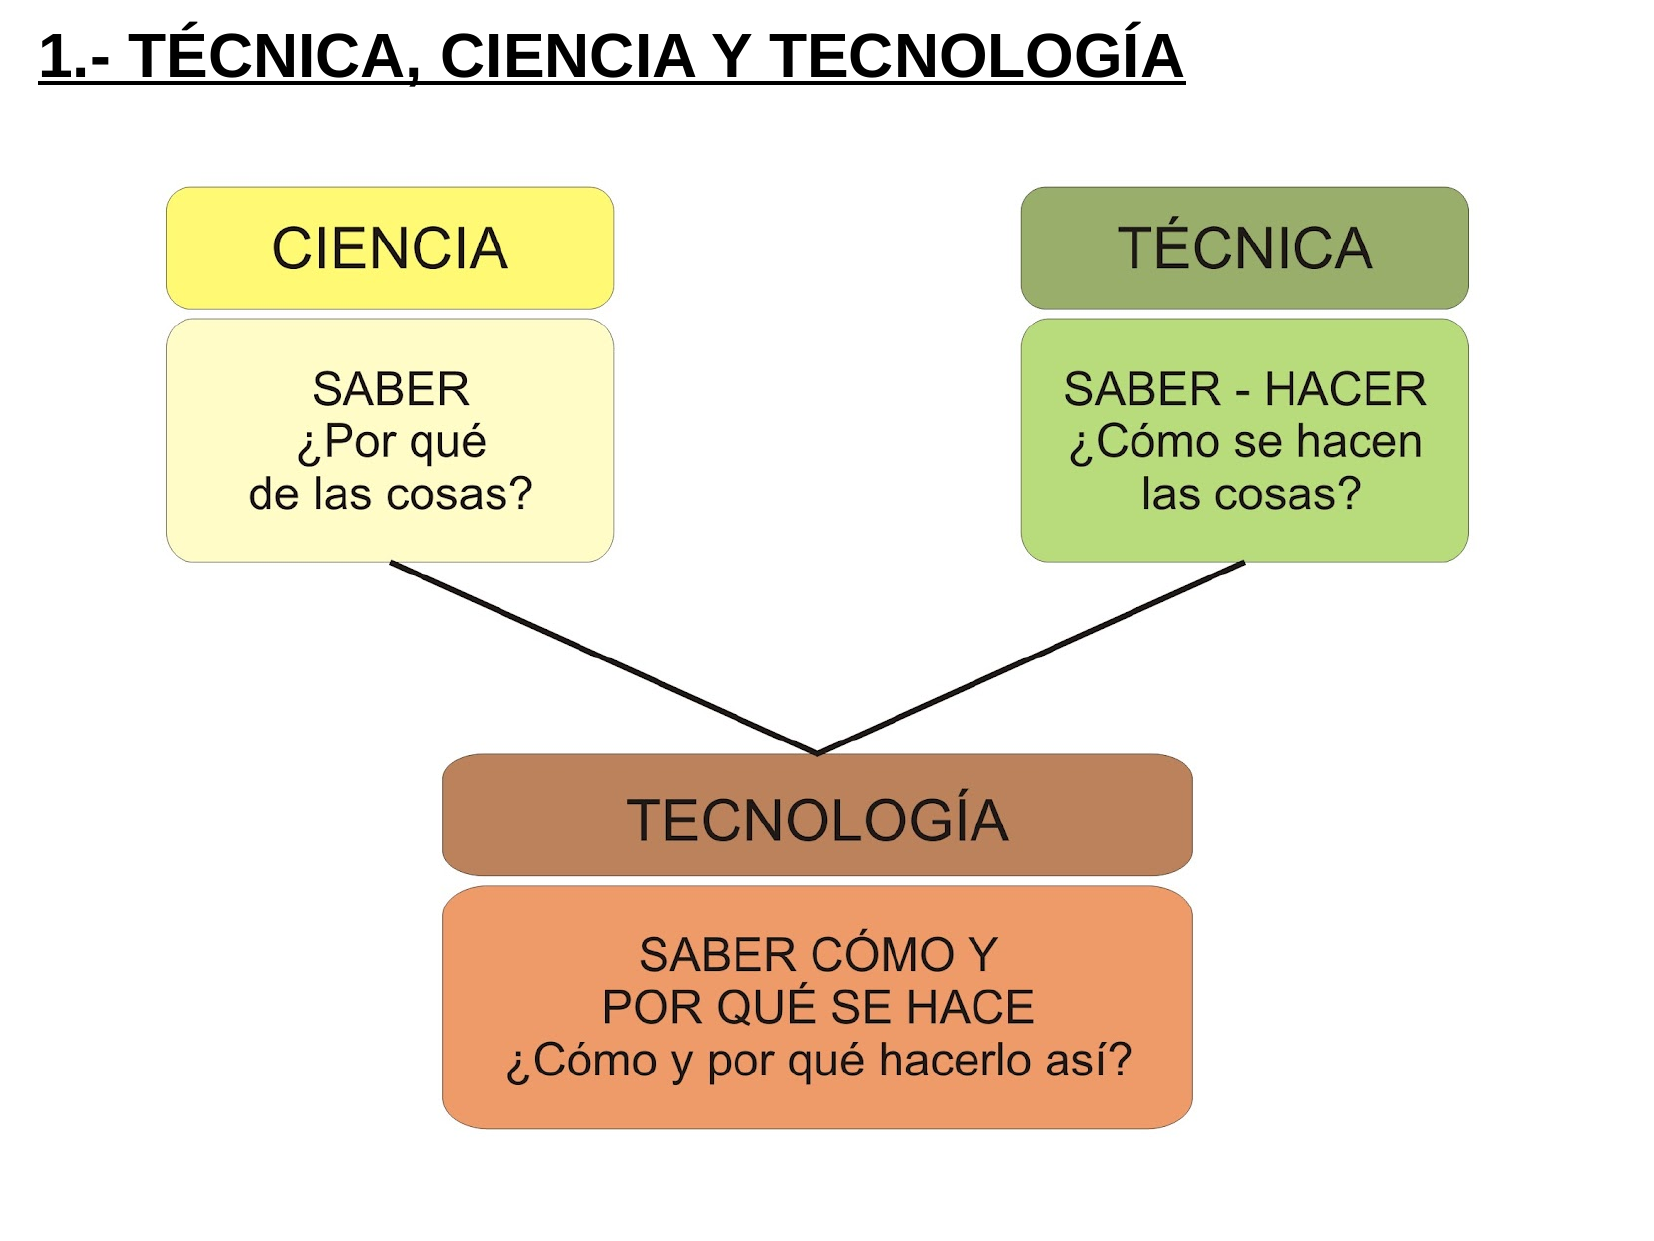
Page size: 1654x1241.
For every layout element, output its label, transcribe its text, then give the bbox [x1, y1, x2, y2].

picture [141, 138, 1501, 1146]
text_box 1.- TÉCNICA, CIENCIA Y TECNOLOGÍA [23, 14, 1619, 99]
